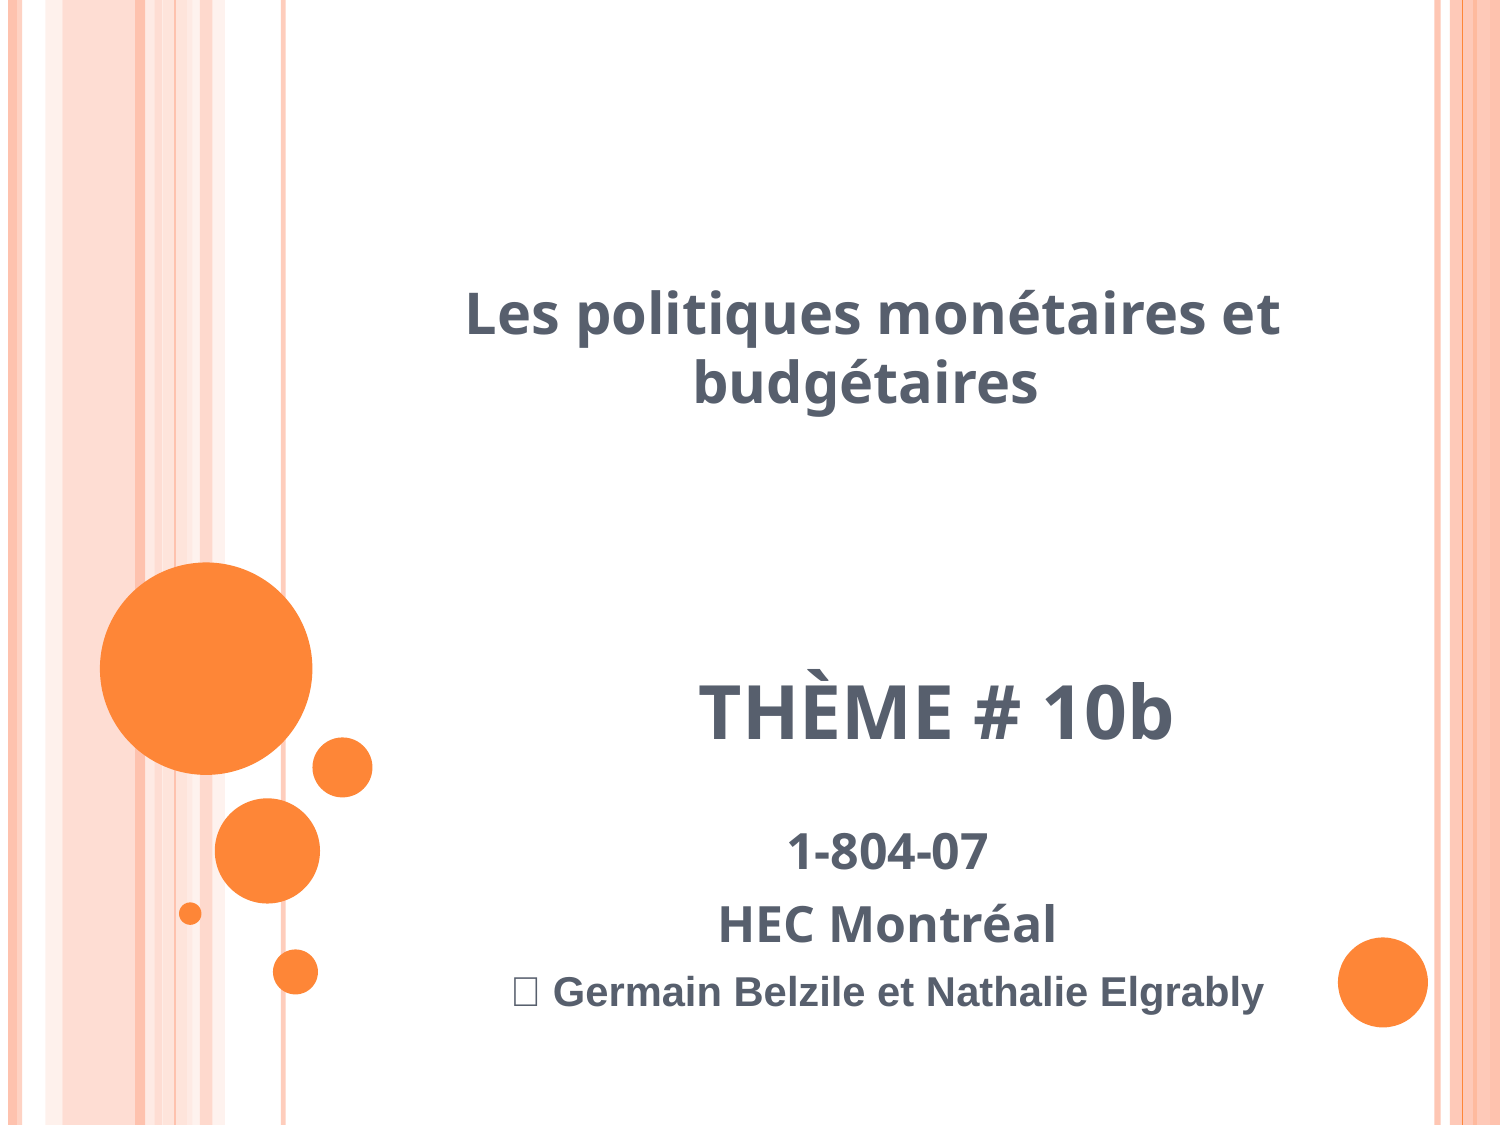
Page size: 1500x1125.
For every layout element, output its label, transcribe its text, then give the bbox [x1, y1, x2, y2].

title Les politiques monétaires et budgétaires [348, 267, 1399, 493]
text_box 1-804-07 HEC Montréal  Germain Belzile et Nathalie Elgrably [412, 812, 1363, 1050]
text_box THÈME # 10b [683, 656, 1191, 762]
